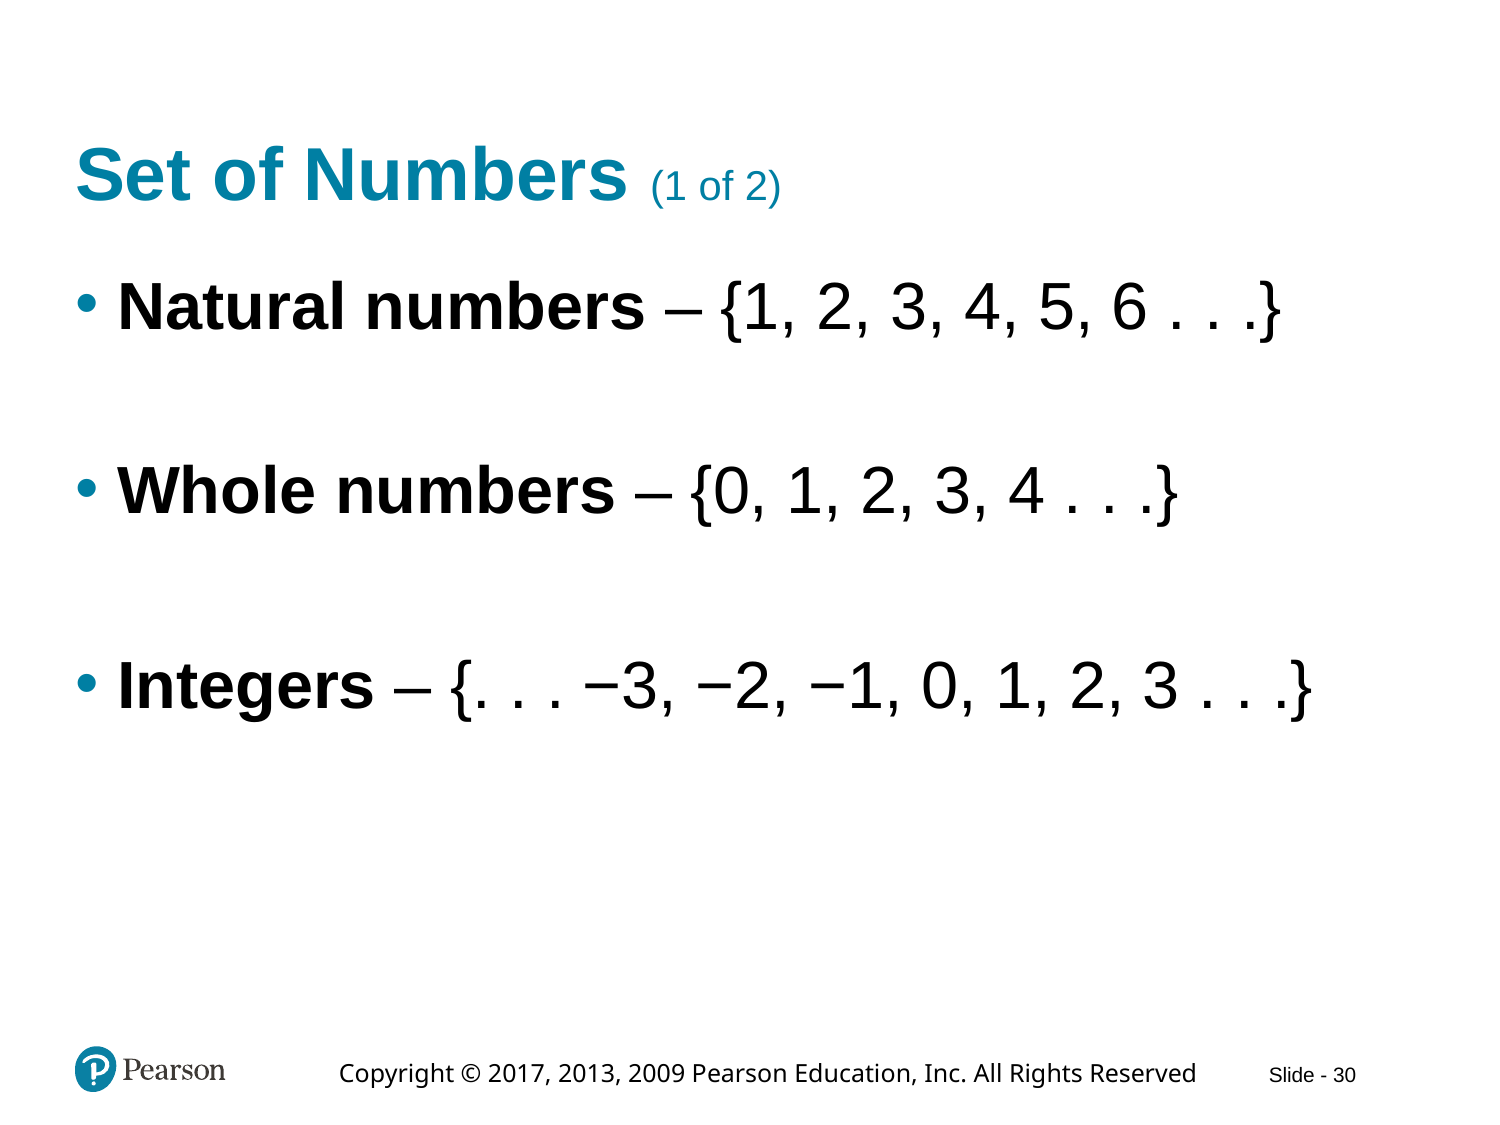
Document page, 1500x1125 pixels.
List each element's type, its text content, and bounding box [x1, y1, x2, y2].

list Natural numbers – {1, 2, 3, 4, 5, 6 . . .} [75, 262, 1314, 351]
title Set of Numbers (1 of 2) [75, 35, 1425, 216]
list Whole numbers – {0, 1, 2, 3, 4 . . .} [75, 447, 1207, 535]
list Integers – {. . . −3, −2, −1, 0, 1, 2, 3 . . .} [75, 642, 1375, 745]
